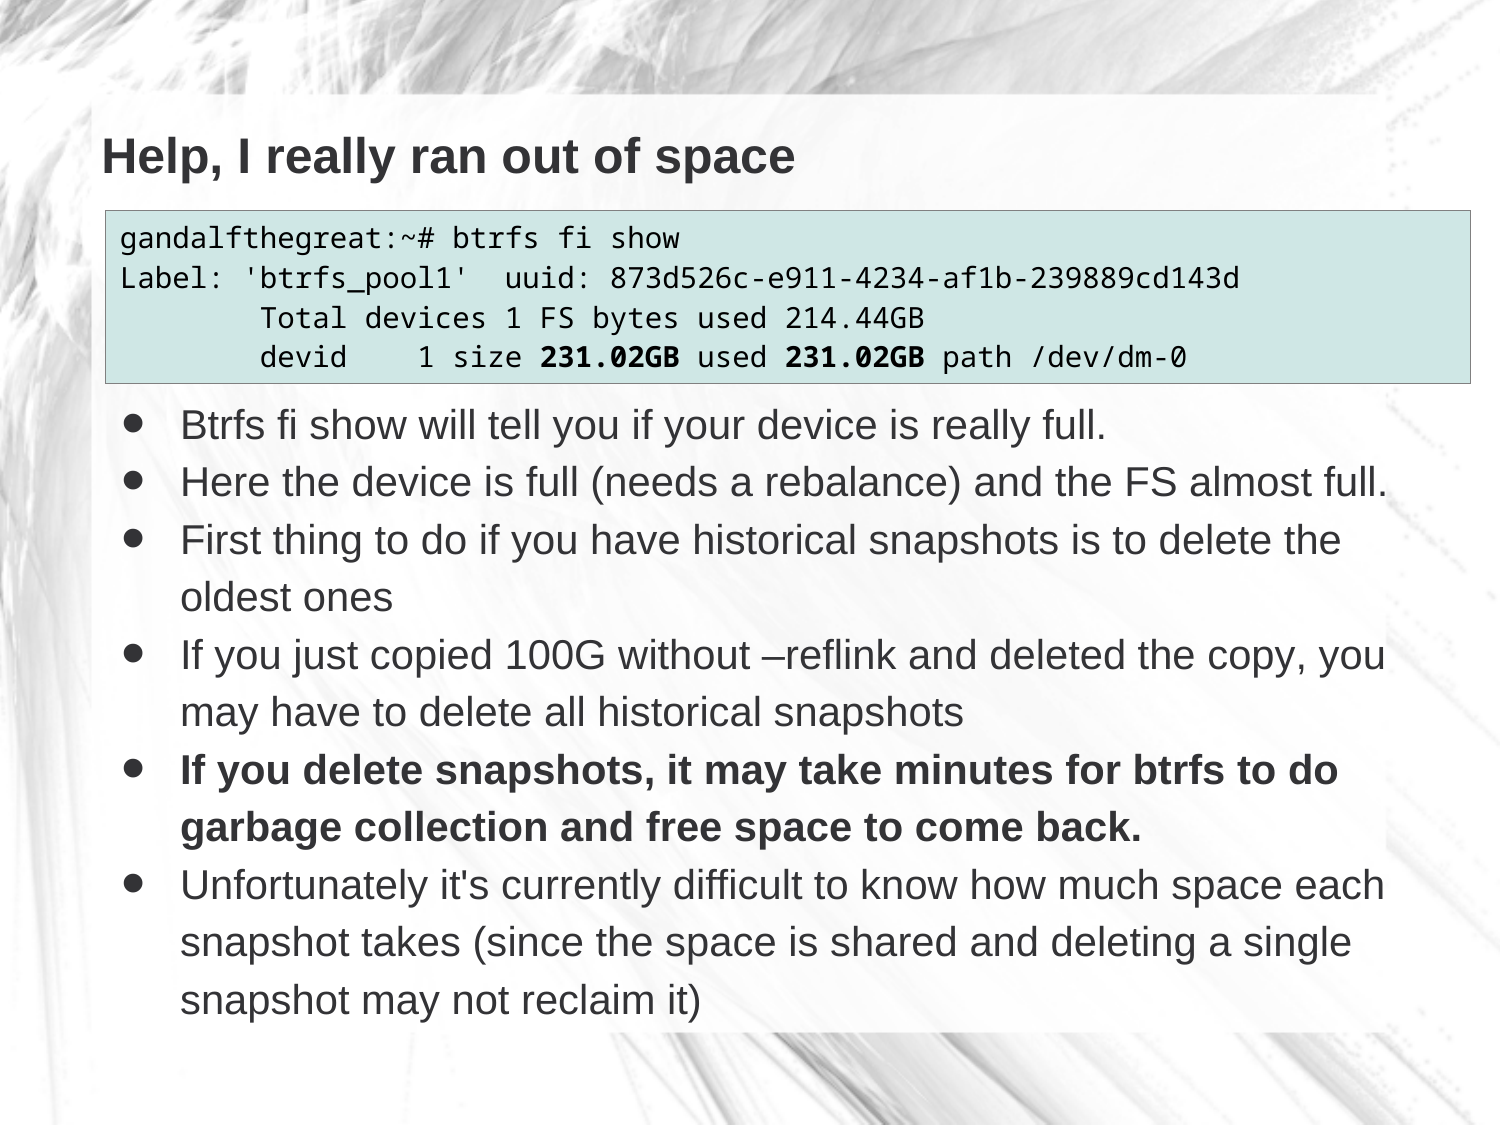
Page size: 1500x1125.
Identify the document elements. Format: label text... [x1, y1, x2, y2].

list Btrfs fi show will tell you if your device is really full. Here the device is full (needs a rebalance) and the FS almost full. First thing to do if you have historical snapshots is to delete the oldest ones If you just copied 100G without –reflink and deleted the copy, you may have to delete all historical snapshots If you delete snapshots, it may take minutes for btrfs to do garbage collection and free space to come back. Unfortunately it's currently difficult to know how much space each snapshot takes (since the space is shared and deleting a single snapshot may not reclaim it) [90, 375, 1440, 1111]
text_box gandalfthegreat:~# btrfs fi show Label: 'btrfs_pool1' uuid: 873d526c-e911-4234-af1b-239889cd143d Total devices 1 FS bytes used 214.44GB devid 1 size 231.02GB used 231.02GB path /dev/dm-0 [105, 210, 1471, 362]
title Help, I really ran out of space [61, 108, 1412, 205]
picture [0, 0, 1500, 1125]
